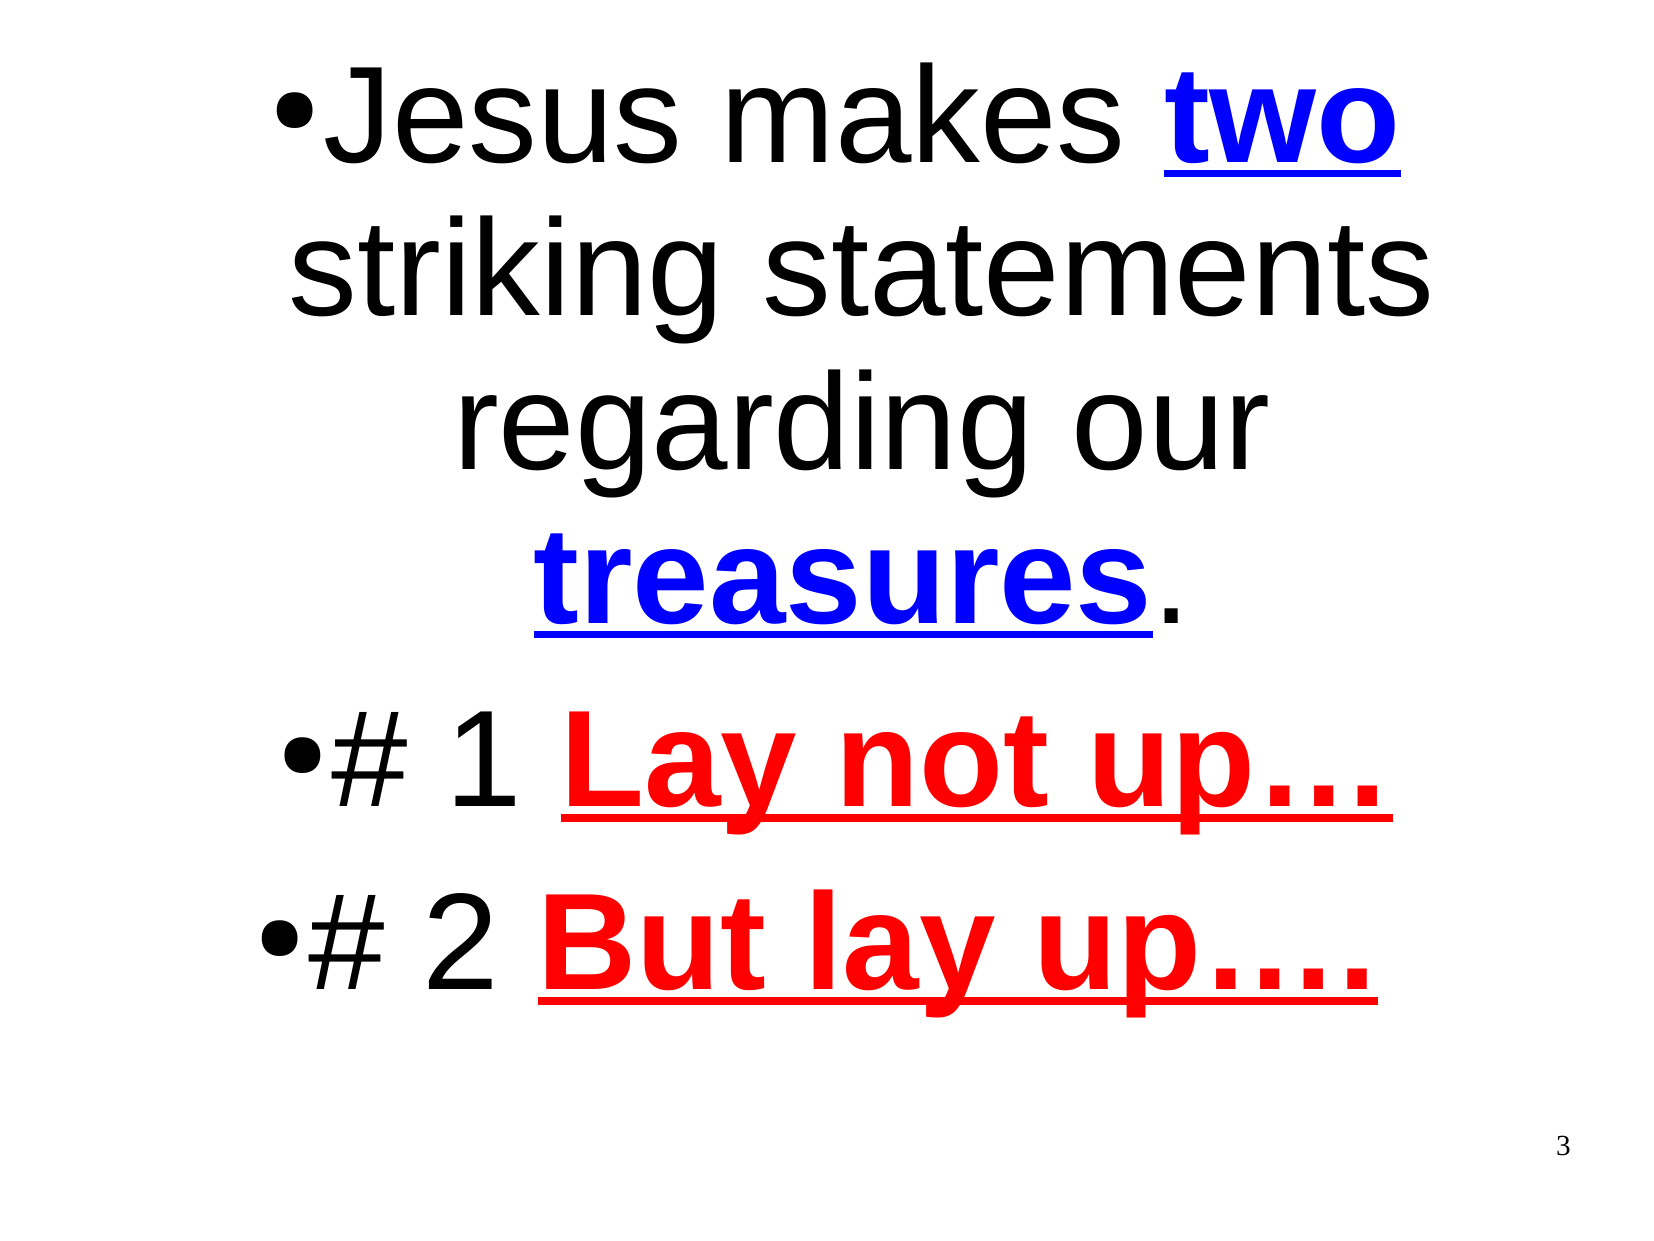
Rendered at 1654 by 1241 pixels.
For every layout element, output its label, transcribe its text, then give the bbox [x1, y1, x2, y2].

list Jesus makes two striking statements regarding our treasures. # 1 Lay not up… # 2 But lay up…. [82, 37, 1571, 1109]
